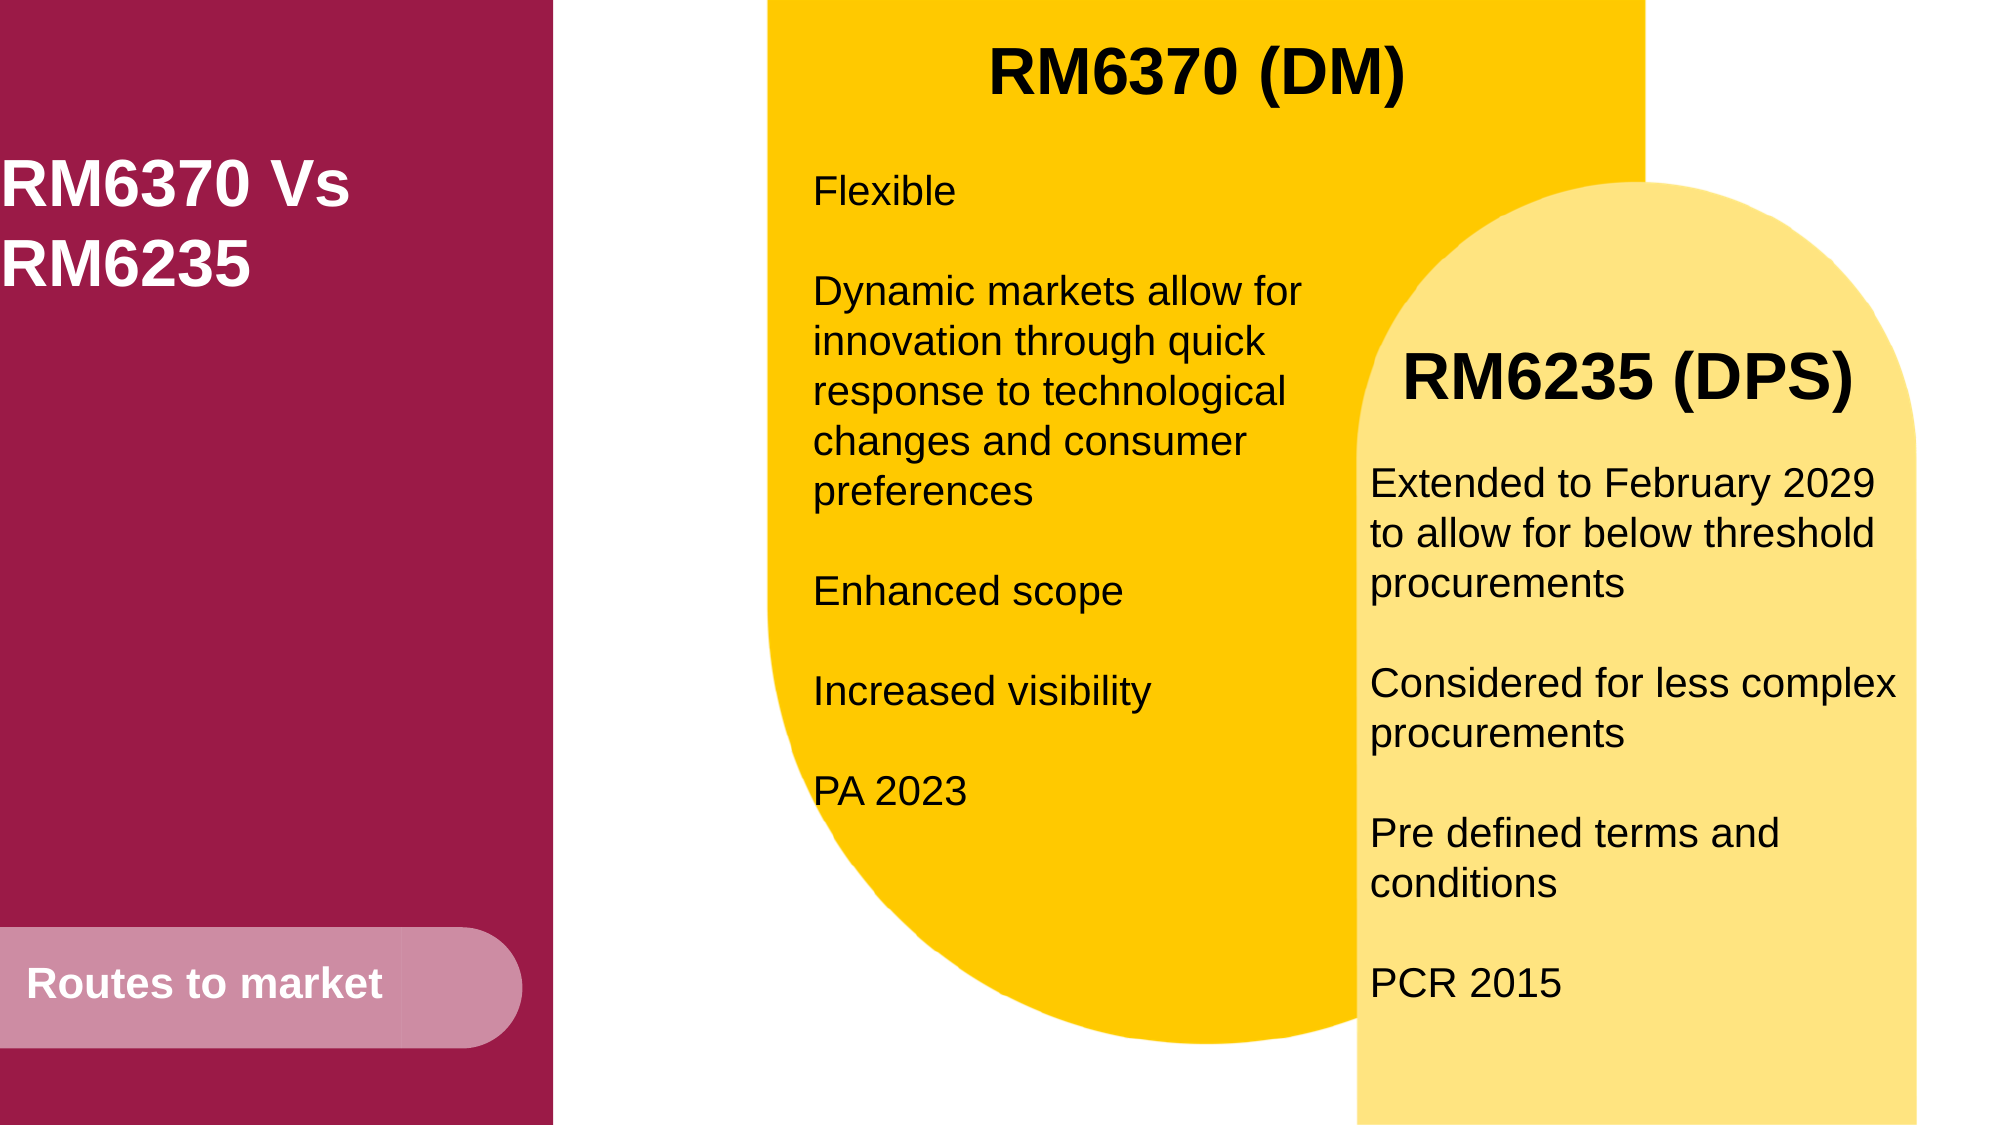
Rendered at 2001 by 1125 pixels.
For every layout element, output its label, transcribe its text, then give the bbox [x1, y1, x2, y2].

title Routes to market [26, 954, 441, 1031]
title Extended to February 2029 to allow for below threshold procurements Considered for less complex procurements Pre defined terms and conditions PCR 2015 [1369, 405, 1914, 1044]
title RM6235 (DPS) [1402, 332, 1867, 405]
title RM6370 (DM) [812, 27, 1601, 114]
title Flexible Dynamic markets allow for innovation through quick response to technological changes and consumer preferences Enhanced scope Increased visibility PA 2023 [812, 113, 1427, 900]
title RM6370 Vs RM6235 [0, 139, 564, 585]
